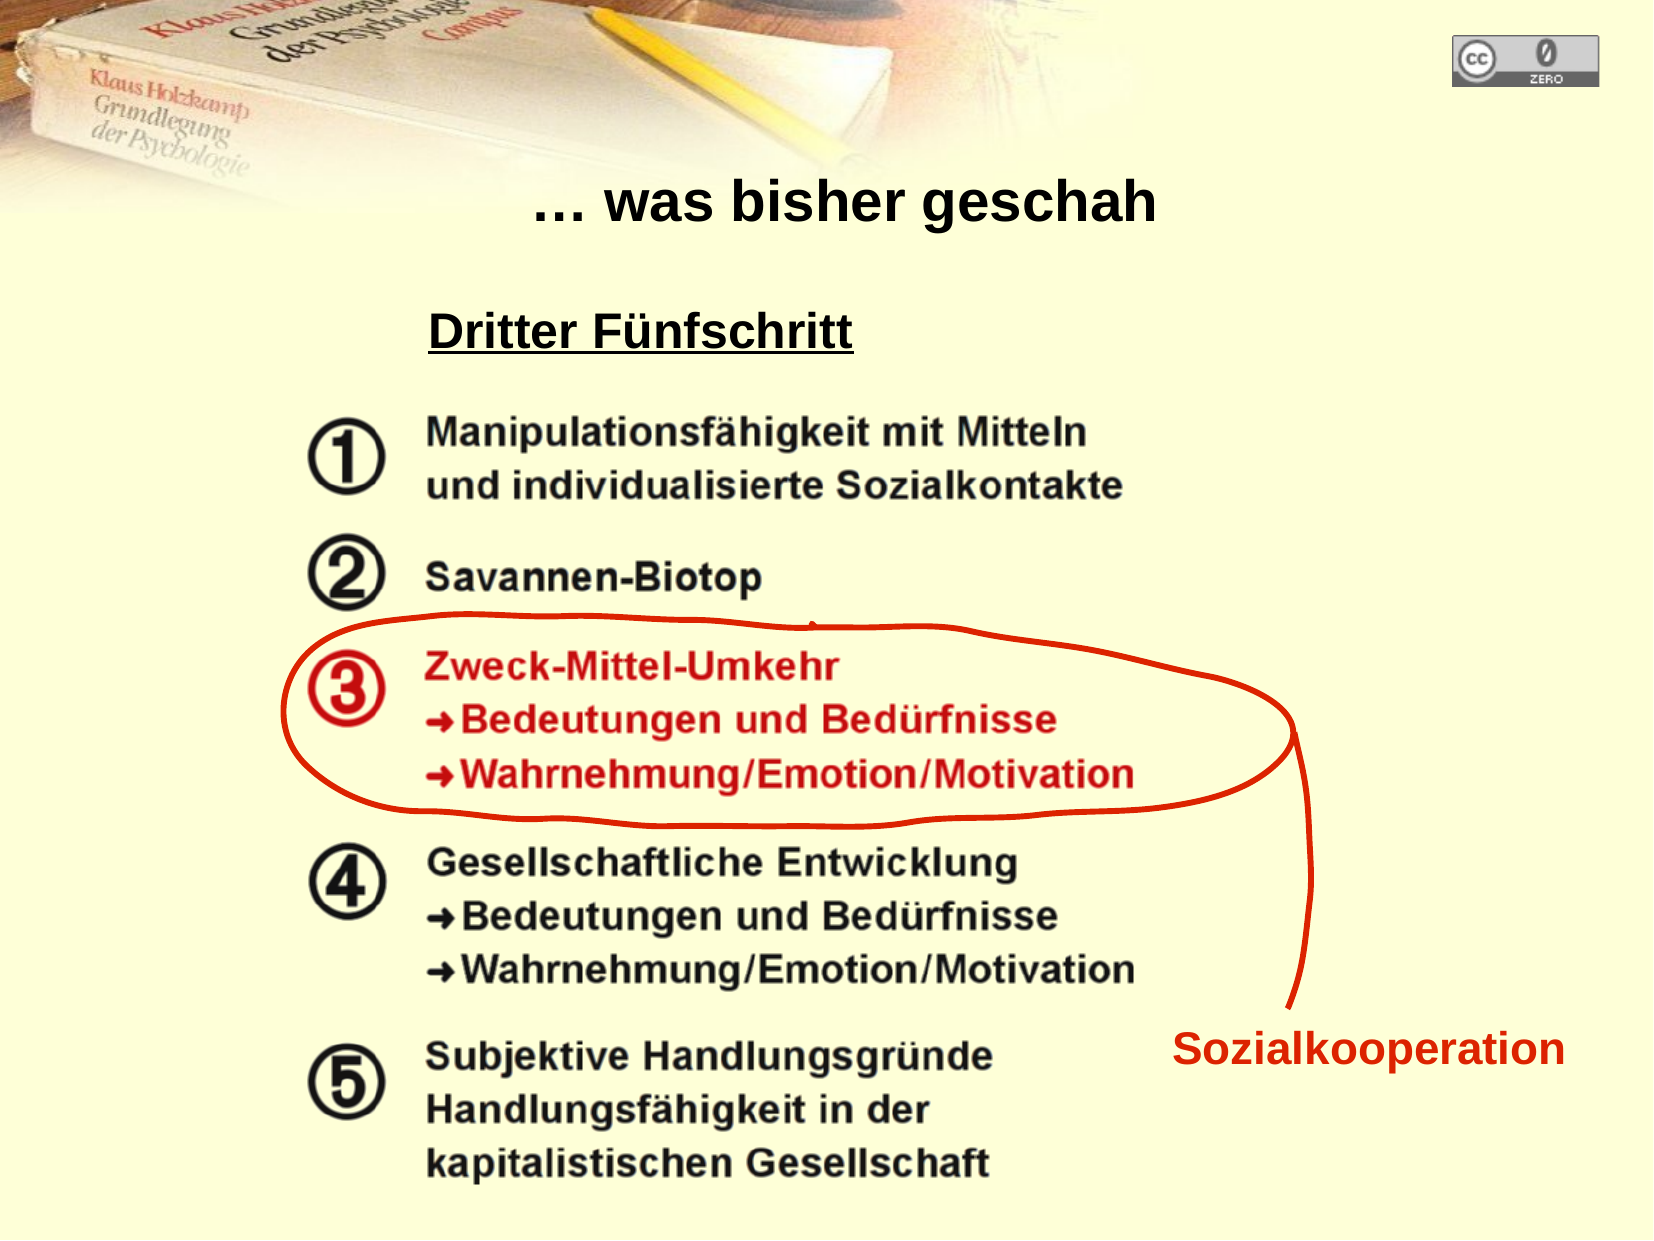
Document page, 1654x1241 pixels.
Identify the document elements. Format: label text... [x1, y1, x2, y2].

text_box Sozialkooperation [1157, 1015, 1582, 1082]
text_box Dritter Fünfschritt [413, 295, 869, 367]
title … was bisher geschah [82, 124, 1607, 278]
picture [1452, 35, 1600, 87]
picture [307, 415, 1134, 1185]
picture [0, 0, 1156, 213]
